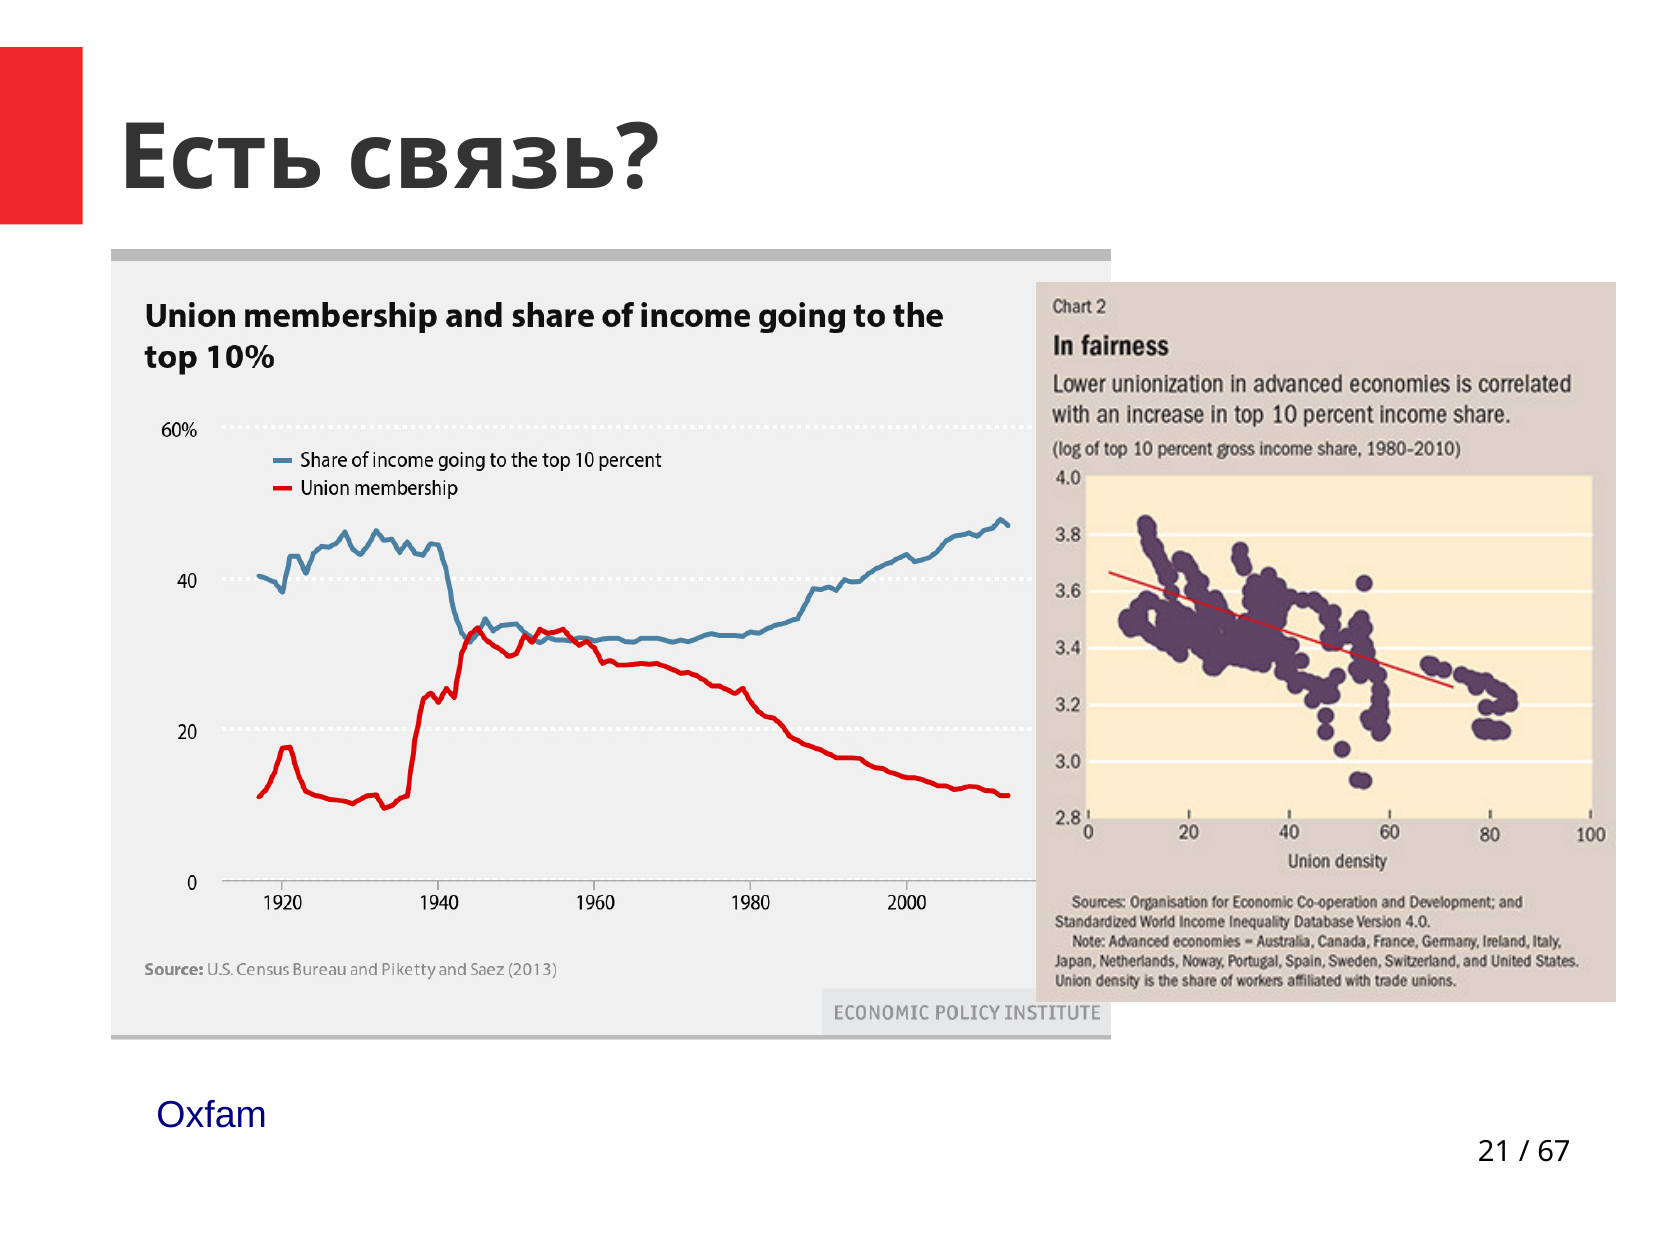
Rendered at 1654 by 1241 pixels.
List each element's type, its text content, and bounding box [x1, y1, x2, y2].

picture [111, 249, 1616, 1040]
title Есть связь? [118, 49, 1571, 257]
text_box Oxfam [141, 1086, 638, 1158]
